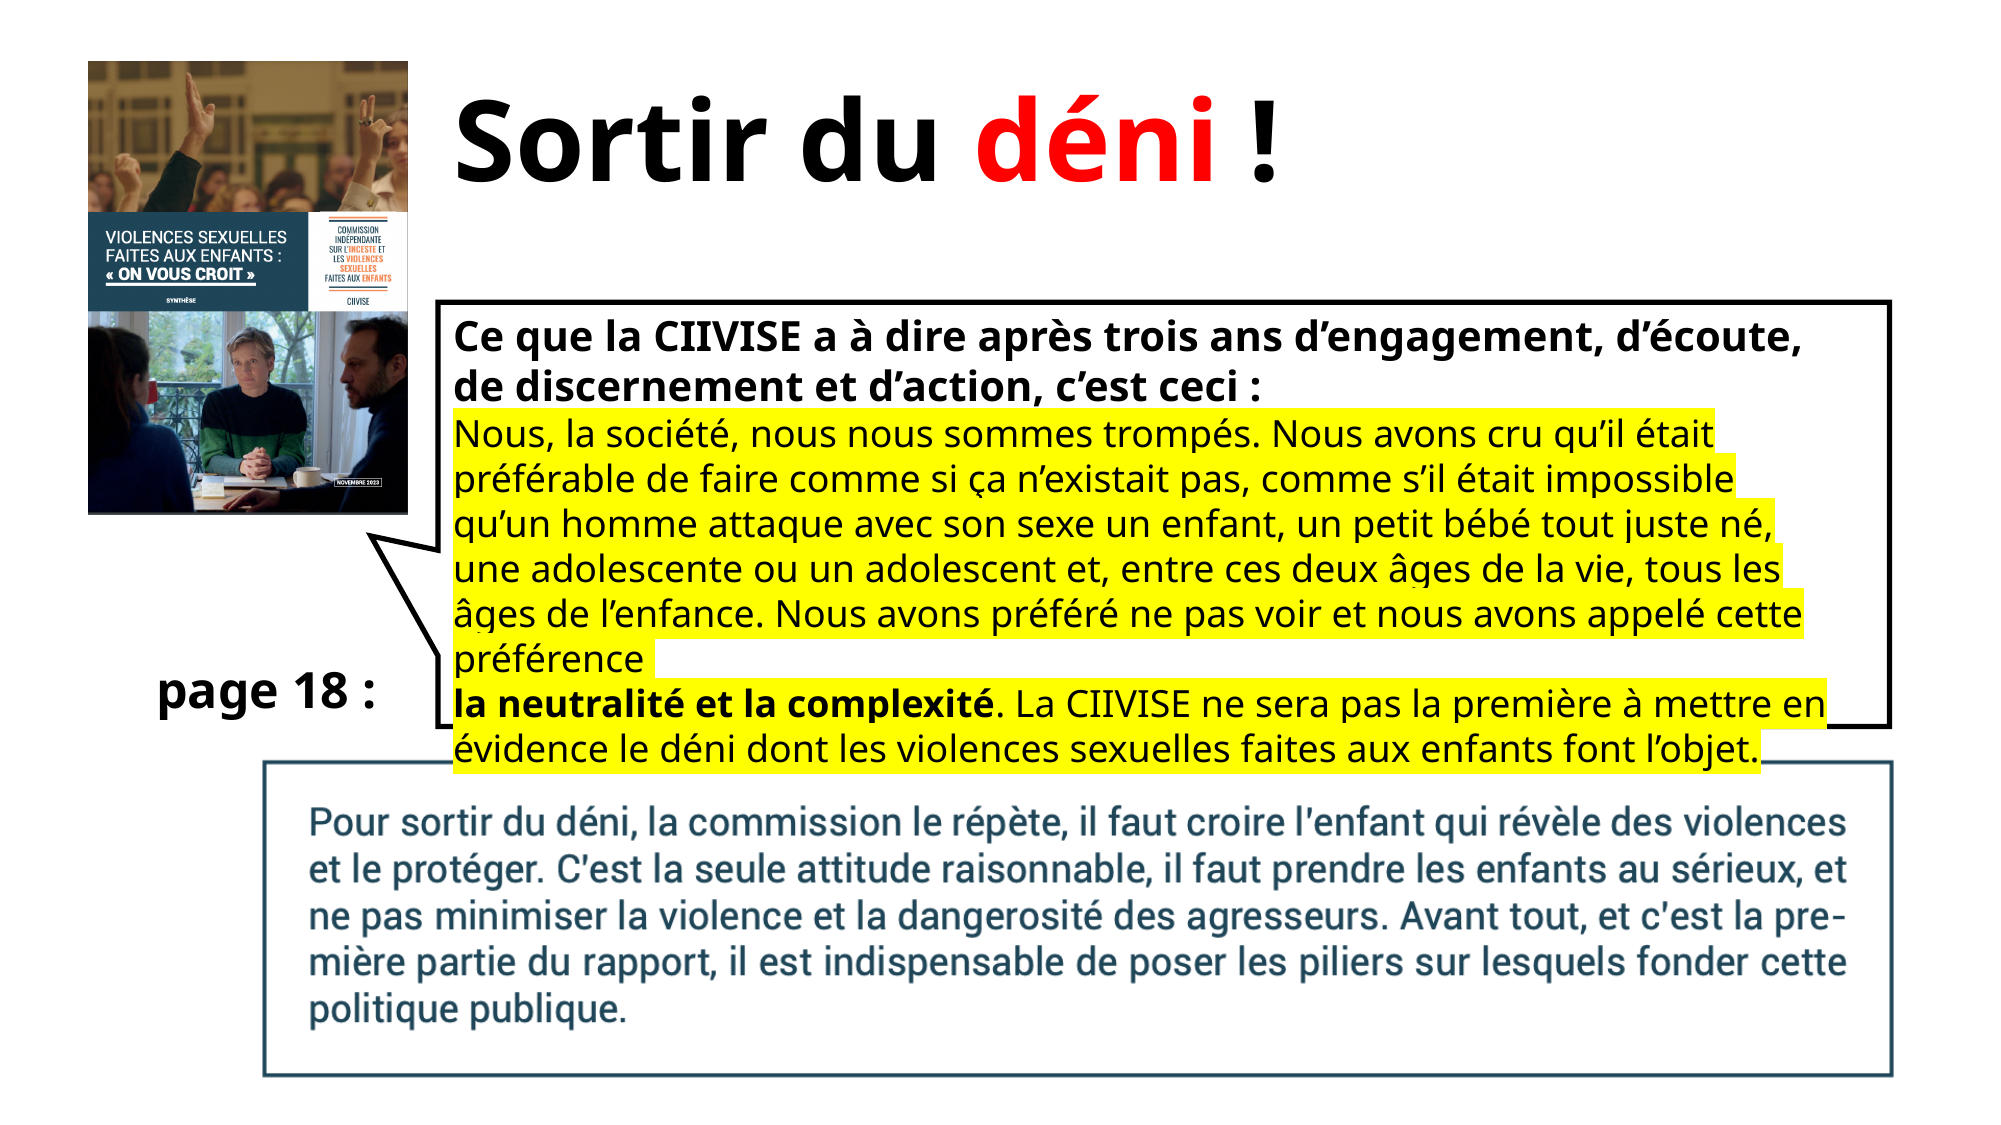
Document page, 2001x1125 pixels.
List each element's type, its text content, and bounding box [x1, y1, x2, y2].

text_box [1859, 302, 1890, 727]
picture [88, 61, 408, 515]
picture [251, 749, 1902, 1090]
text_box Sortir du déni ! [438, 61, 1626, 213]
text_box [370, 535, 438, 656]
text_box Ce que la CIIVISE a à dire après trois ans d’engagement, d’écoute, de discernement et d’action, c’est ceci : Nous, la société, nous nous sommes trompés. Nous avons cru qu’il était préférable de faire comme si ça n’existait pas, comme s’il était impossible qu’un homme attaque avec son sexe un enfant, un petit bébé tout juste né, une adolescente ou un adolescent et, entre ces deux âges de la vie, tous les âges de l’enfance. Nous avons préféré ne pas voir et nous avons appelé cette préférence la neutralité et la complexité. La CIIVISE ne sera pas la première à mettre en évidence le déni dont les violences sexuelles faites aux enfants font l’objet. [438, 302, 1859, 737]
text_box page 18 : [141, 650, 412, 727]
